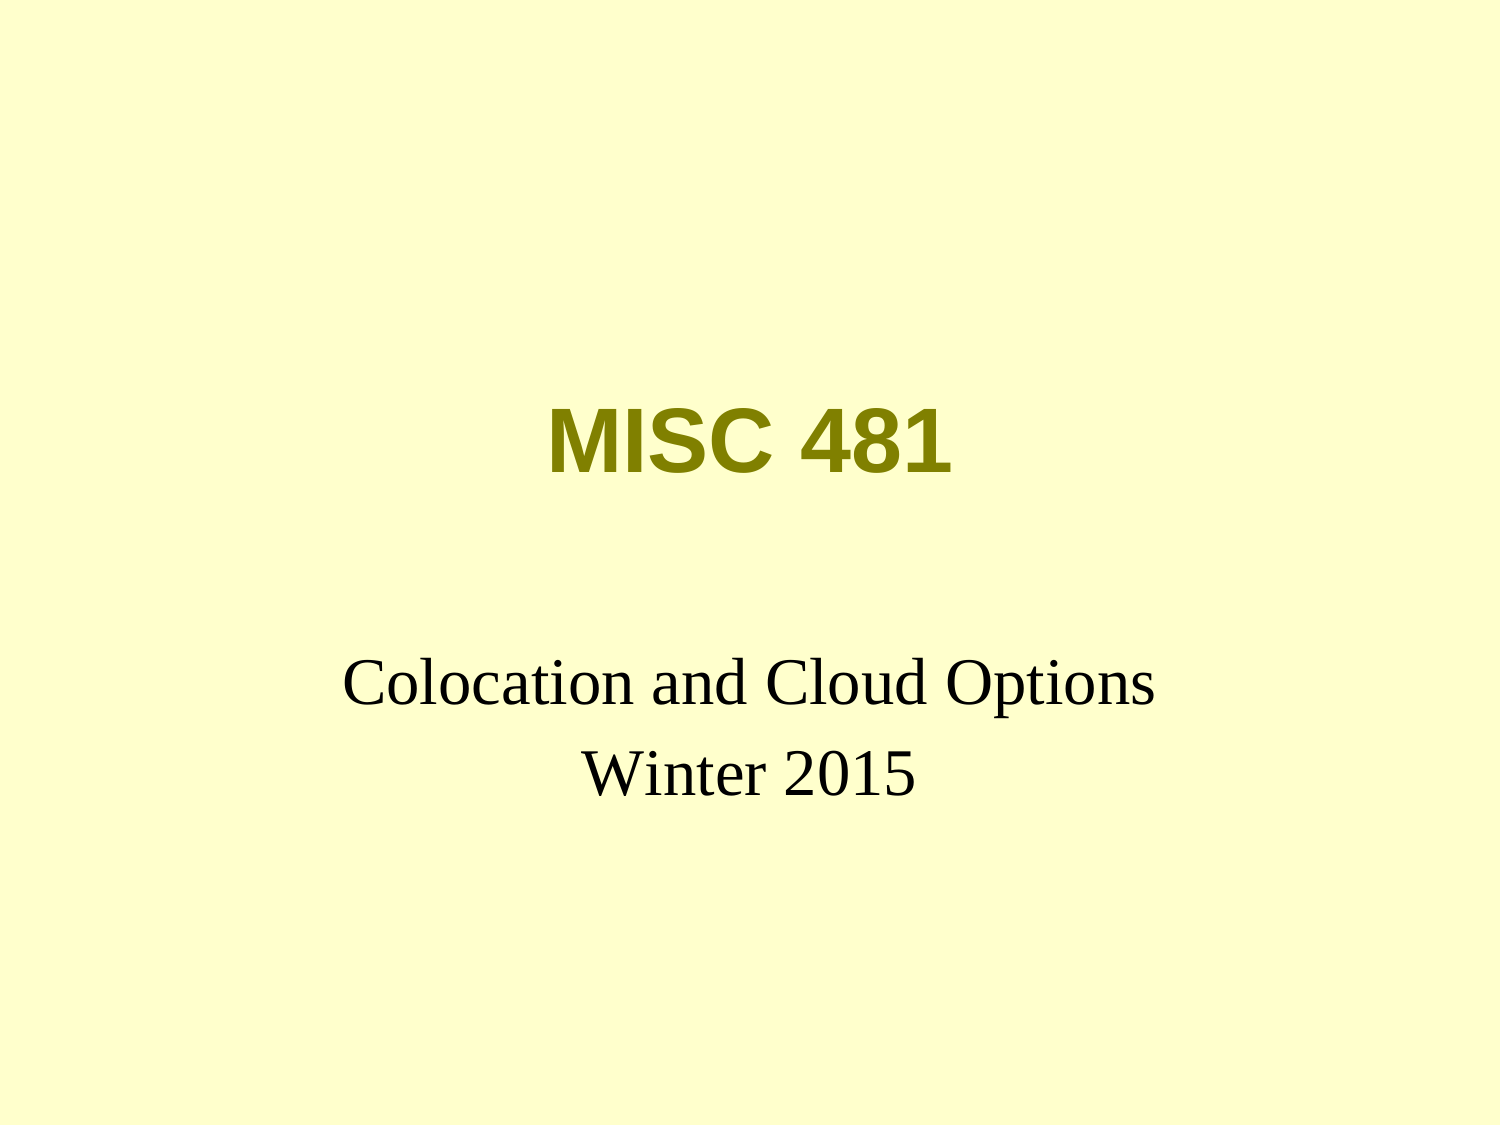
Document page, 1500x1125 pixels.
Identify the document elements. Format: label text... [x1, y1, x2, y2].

title MISC 481 [112, 374, 1388, 563]
subtitle Colocation and Cloud Options Winter 2015 [225, 637, 1276, 966]
